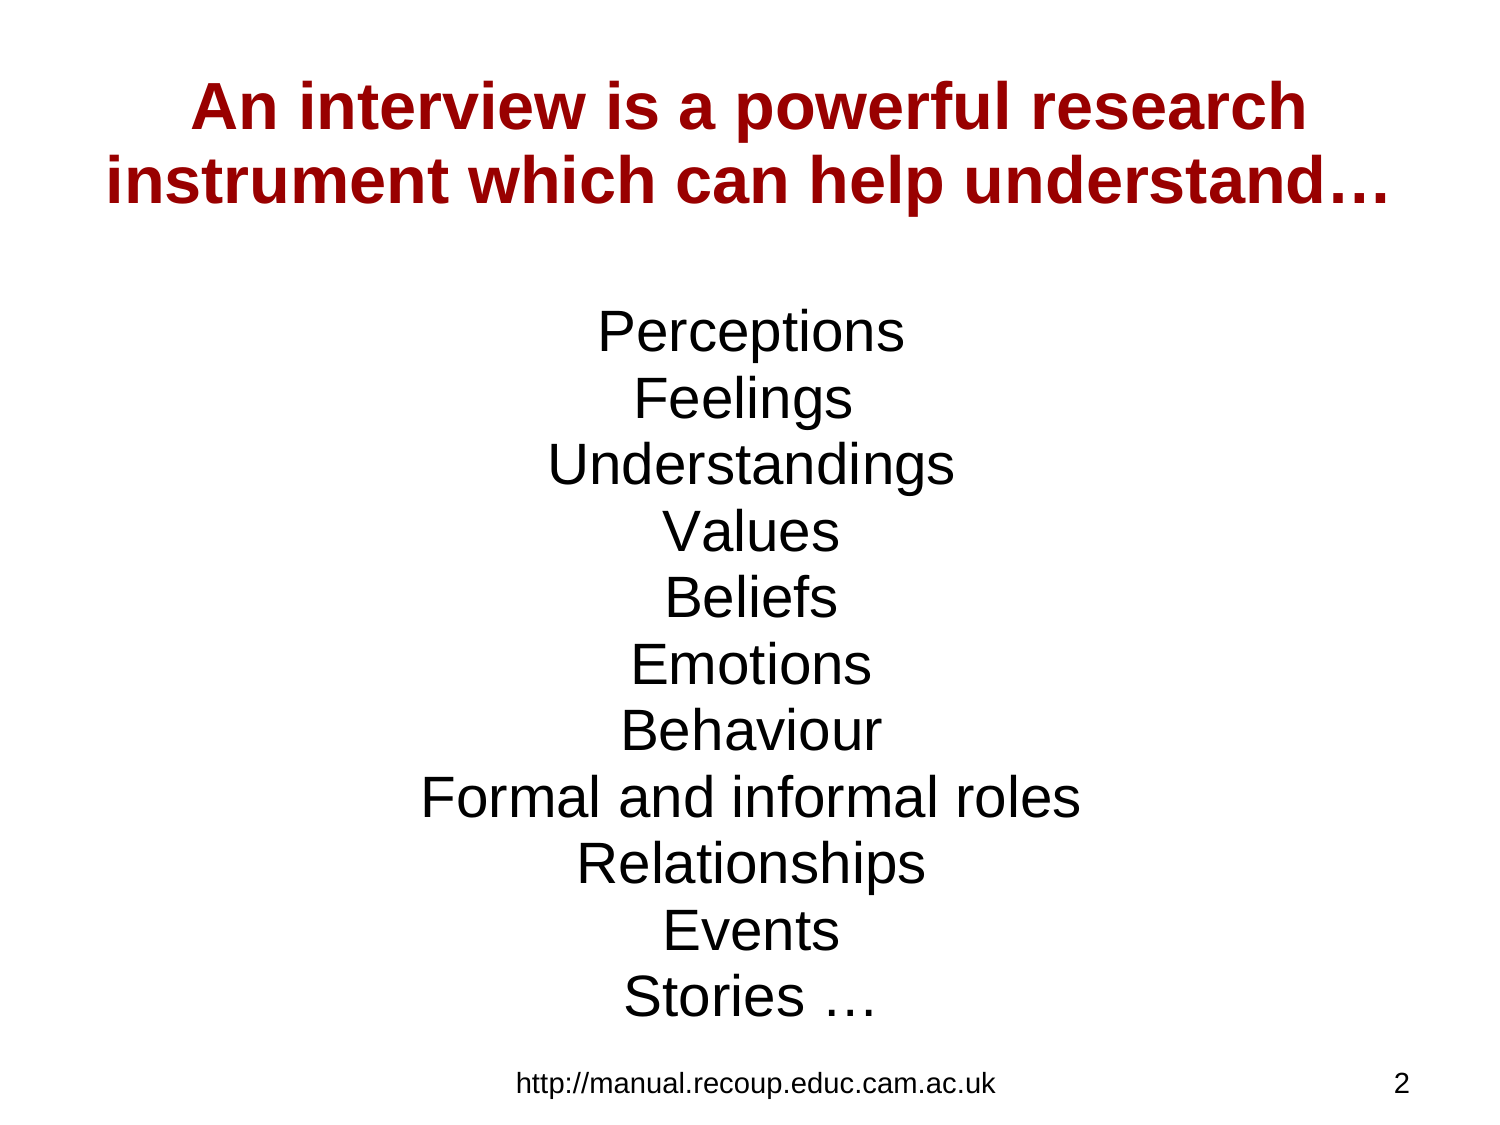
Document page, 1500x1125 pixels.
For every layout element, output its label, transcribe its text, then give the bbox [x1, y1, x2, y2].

list Perceptions Feelings Understandings Values Beliefs Emotions Behaviour Formal and informal roles Relationships Events Stories … [76, 302, 1427, 1080]
title An interview is a powerful research instrument which can help understand… [75, 31, 1426, 257]
